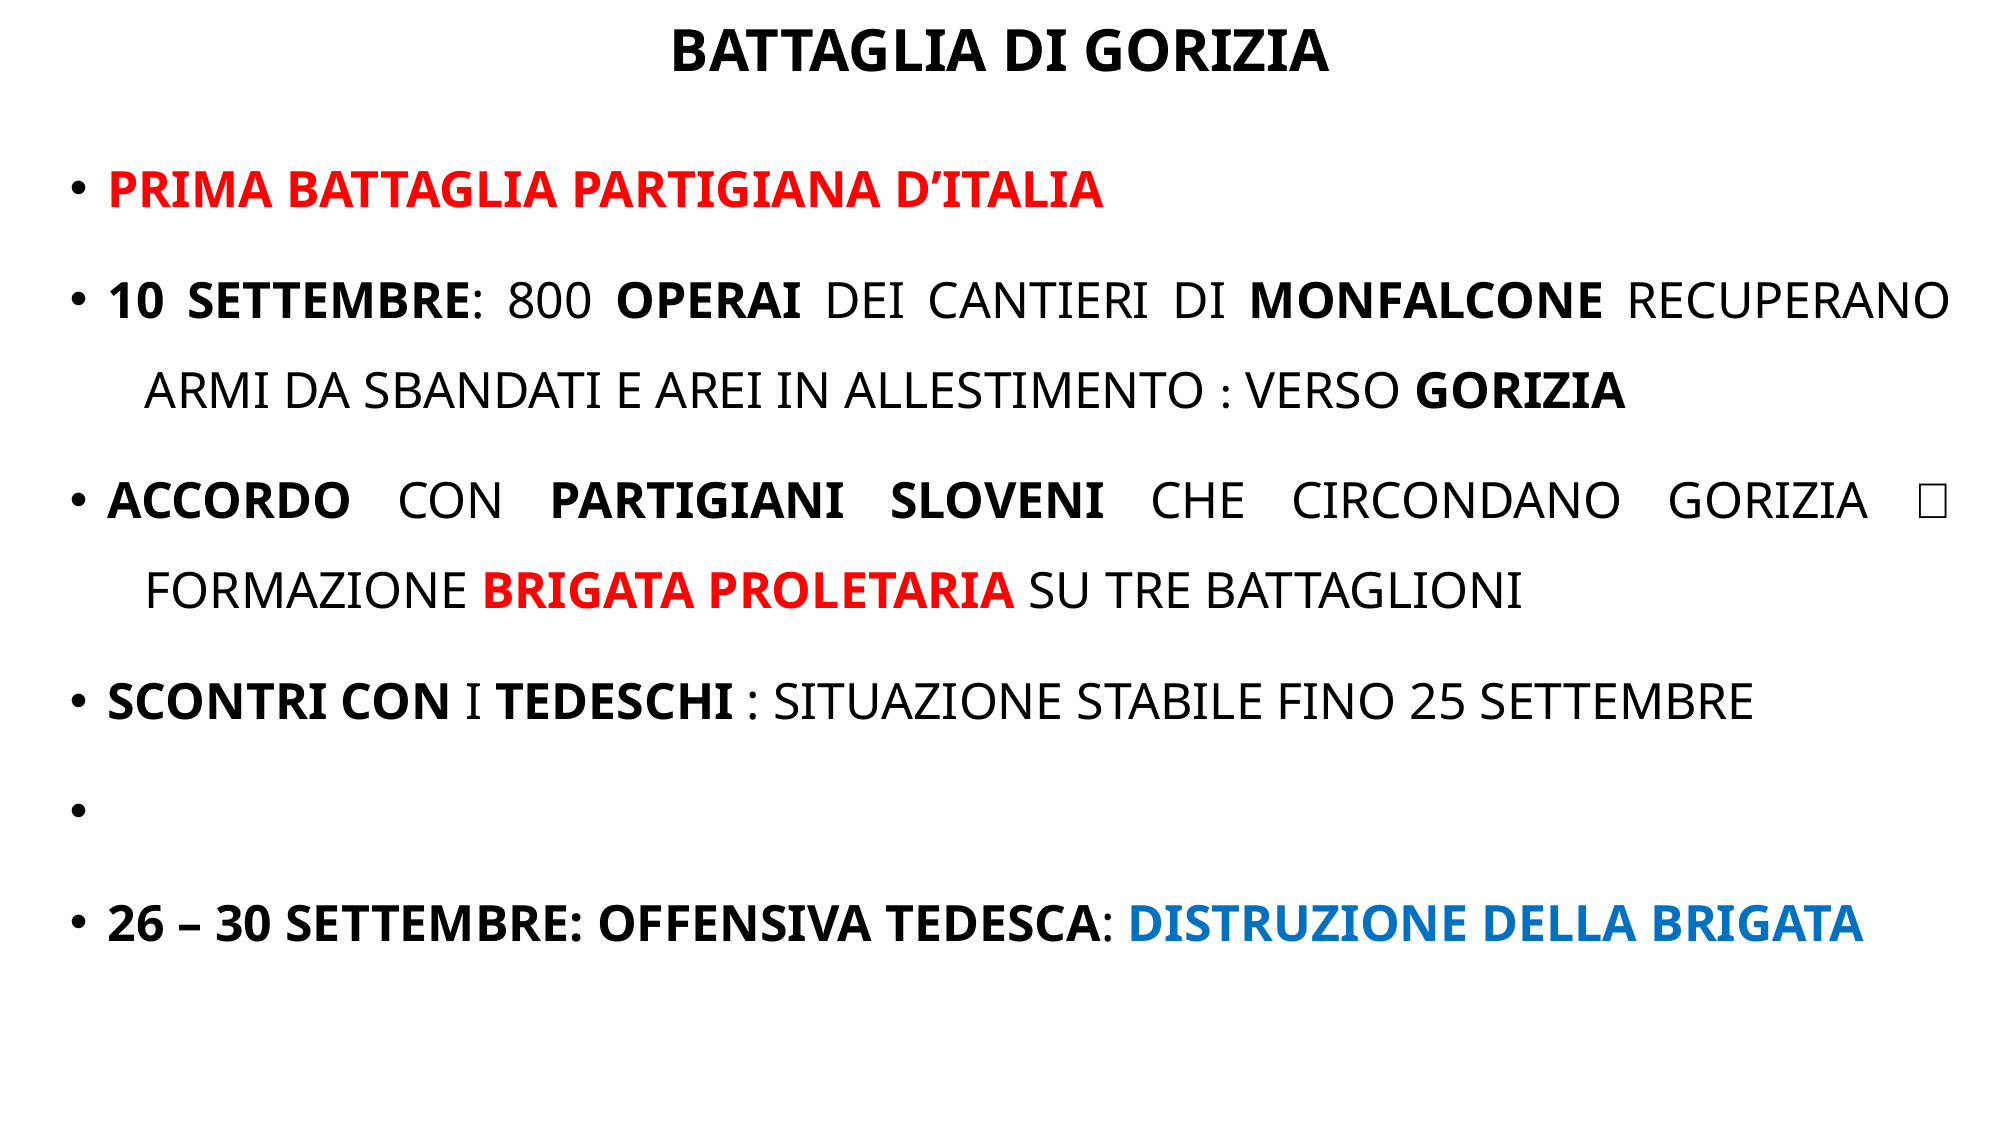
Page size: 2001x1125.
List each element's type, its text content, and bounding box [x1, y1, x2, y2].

title BATTAGLIA DI GORIZIA [137, 9, 1863, 95]
list PRIMA BATTAGLIA PARTIGIANA D’ITALIA 10 SETTEMBRE: 800 OPERAI DEI CANTIERI DI MONFALCONE RECUPERANO ARMI DA SBANDATI E AREI IN ALLESTIMENTO : VERSO GORIZIA ACCORDO CON PARTIGIANI SLOVENI CHE CIRCONDANO GORIZIA  FORMAZIONE BRIGATA PROLETARIA SU TRE BATTAGLIONI SCONTRI CON I TEDESCHI : SITUAZIONE STABILE FINO 25 SETTEMBRE 26 – 30 SETTEMBRE: OFFENSIVA TEDESCA: DISTRUZIONE DELLA BRIGATA [55, 119, 1967, 1116]
